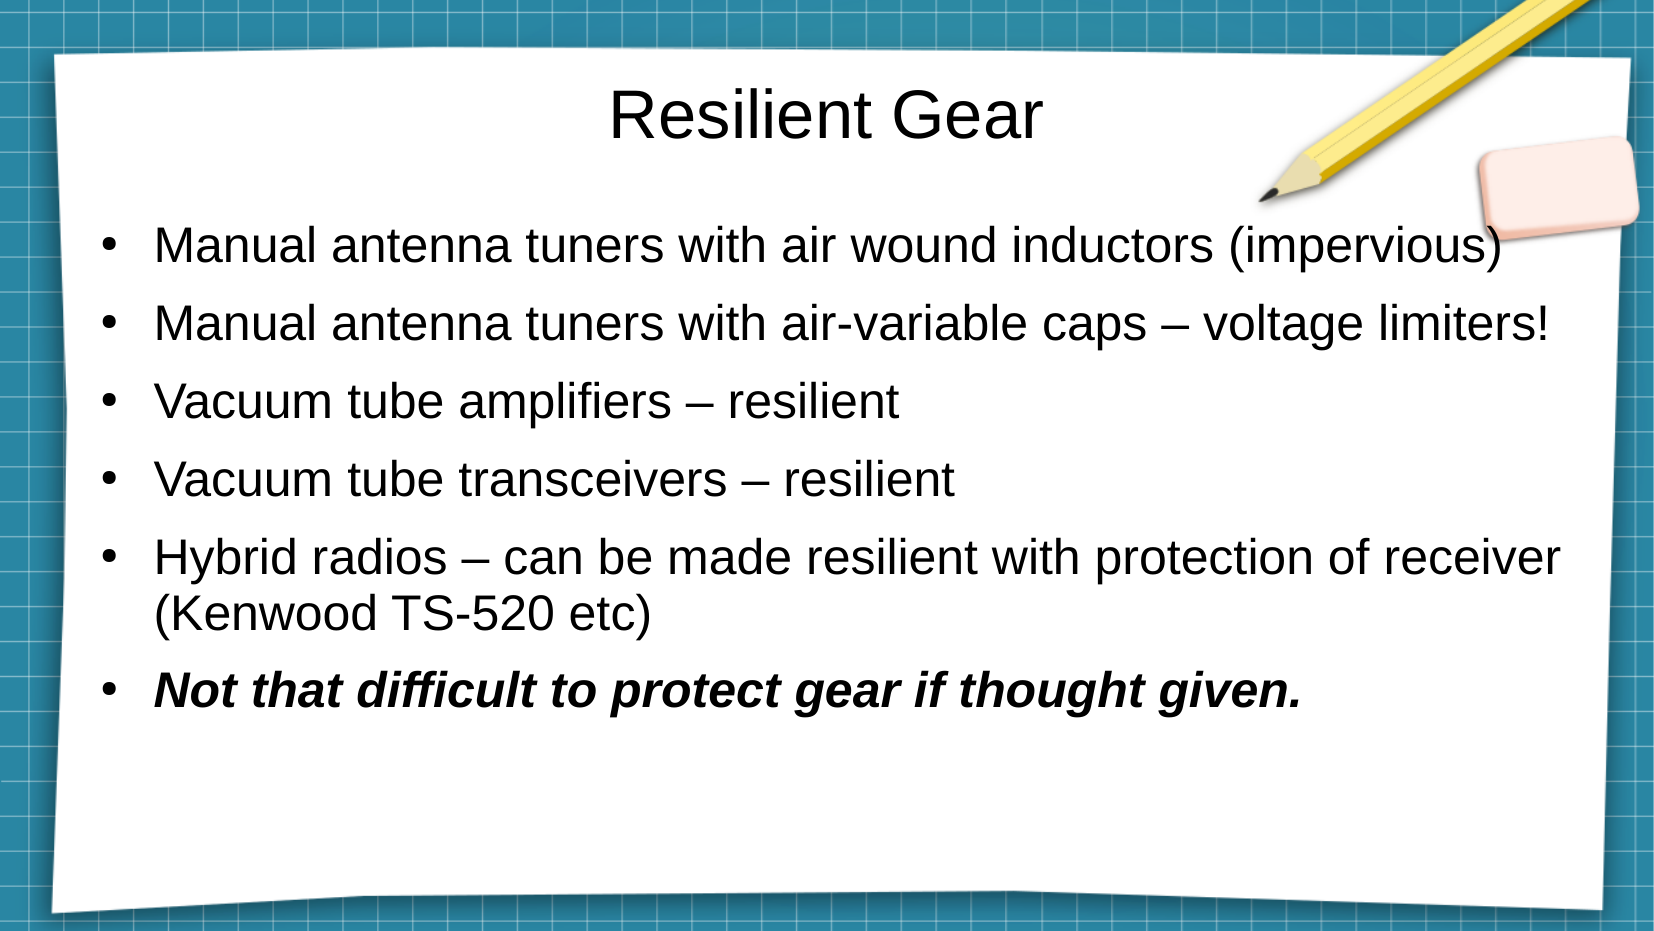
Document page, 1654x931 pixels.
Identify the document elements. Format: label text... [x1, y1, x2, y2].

picture [0, 0, 1654, 931]
list Manual antenna tuners with air wound inductors (impervious) Manual antenna tuners with air-variable caps – voltage limiters! Vacuum tube amplifiers – resilient Vacuum tube transceivers – resilient Hybrid radios – can be made resilient with protection of receiver (Kenwood TS-520 etc) Not that difficult to protect gear if thought given. [82, 217, 1571, 758]
title Resilient Gear [82, 37, 1571, 193]
